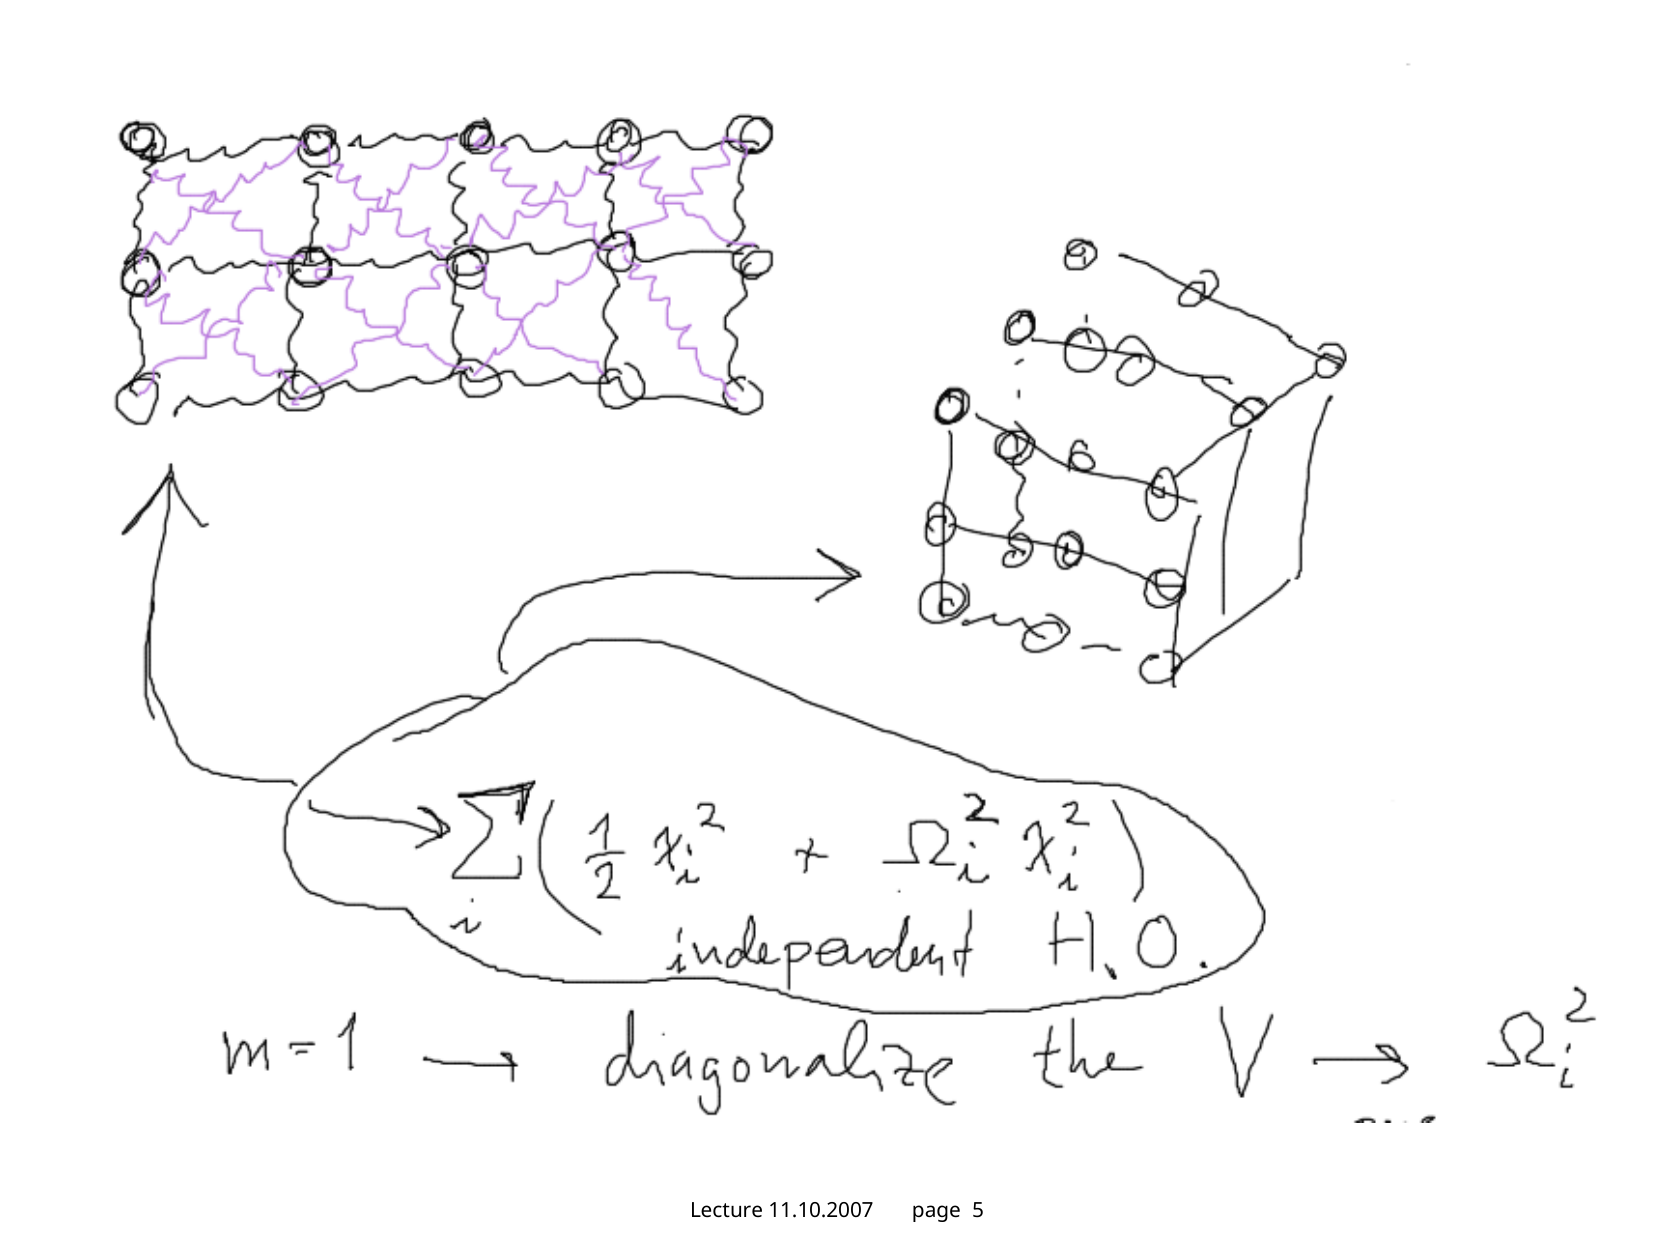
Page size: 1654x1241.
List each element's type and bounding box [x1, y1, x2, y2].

picture [20, 60, 1600, 1123]
